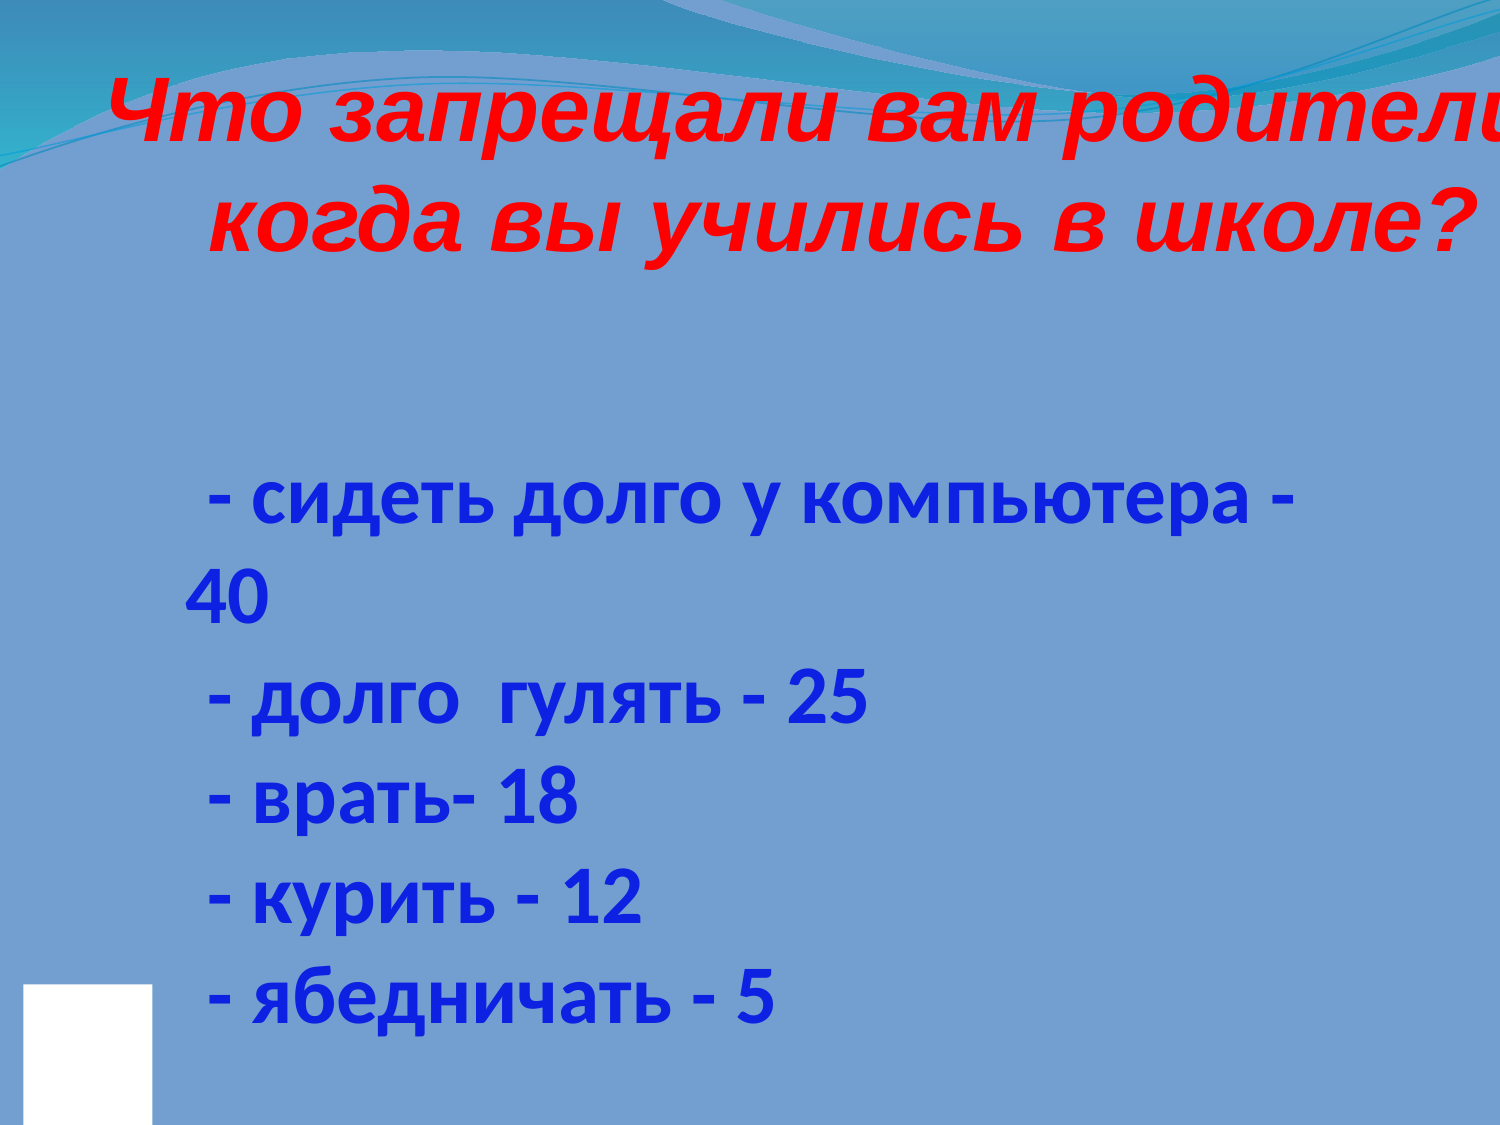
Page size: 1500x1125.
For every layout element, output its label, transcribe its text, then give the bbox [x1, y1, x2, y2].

text_box Что запрещали вам родители, когда вы учились в школе? [88, 42, 1500, 350]
text_box - сидеть долго у компьютера - 40 - долго гулять - 25 - врать- 18 - курить - 12 - ябедничать - 5 [170, 432, 1394, 948]
text_box [23, 984, 153, 1125]
